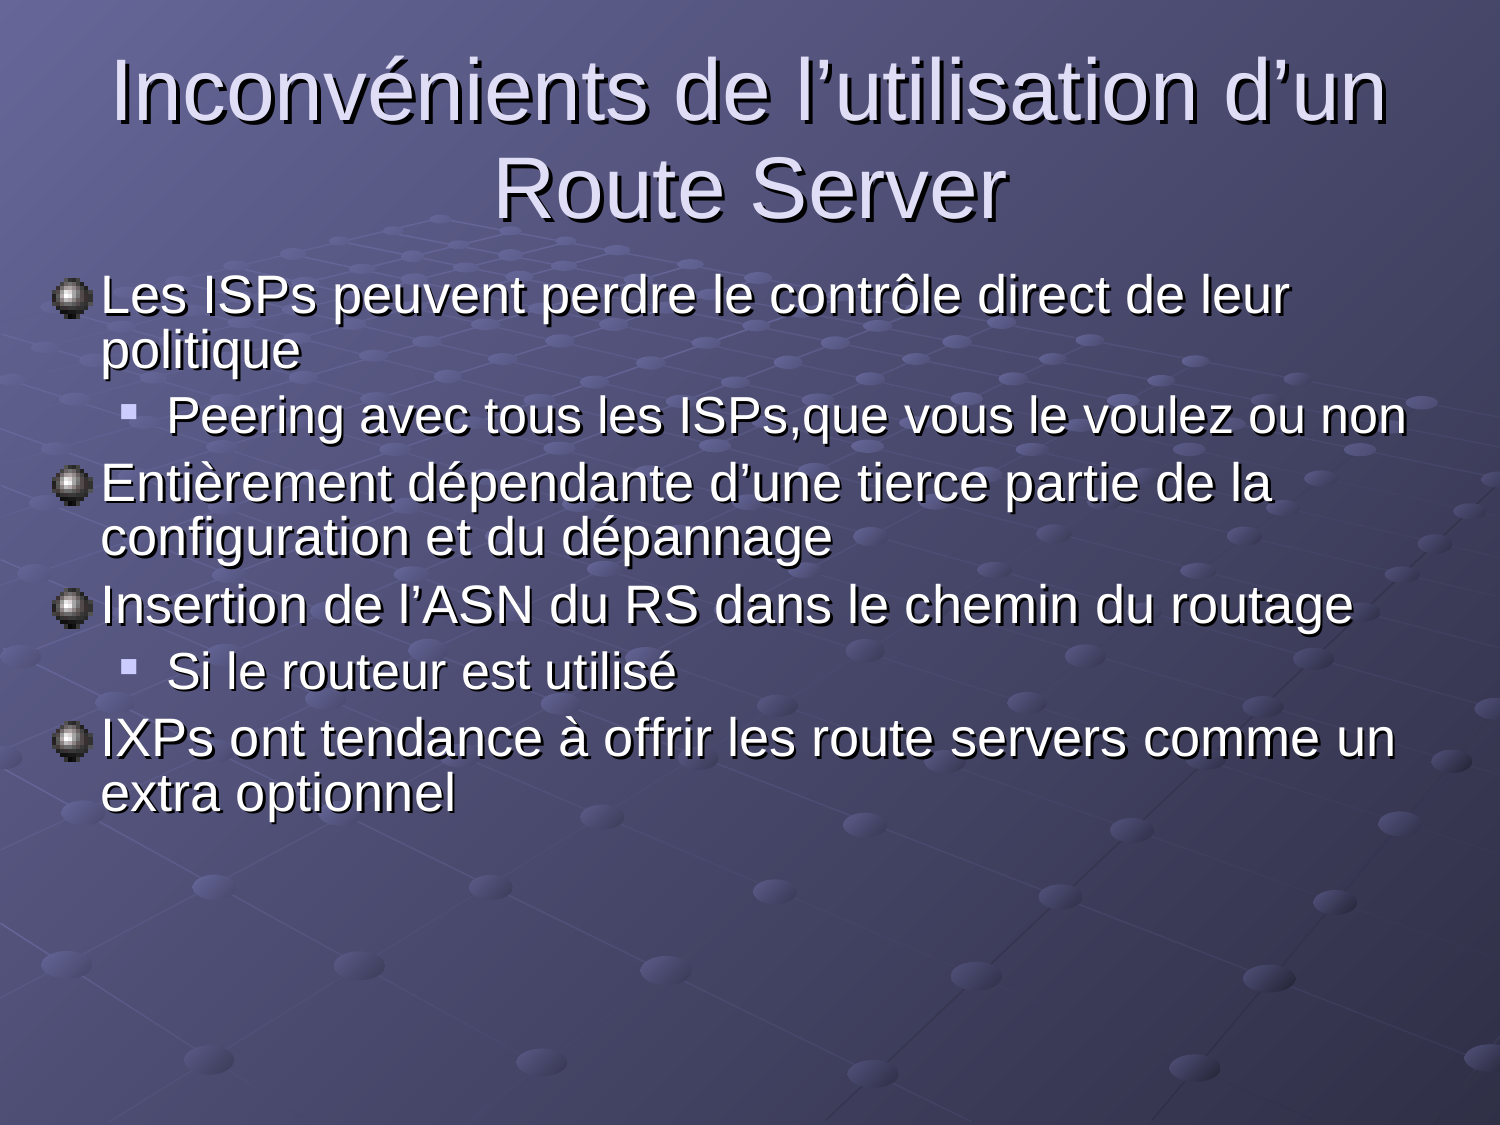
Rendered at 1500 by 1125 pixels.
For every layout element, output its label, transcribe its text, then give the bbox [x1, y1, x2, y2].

list Les ISPs peuvent perdre le contrôle direct de leur politique Peering avec tous les ISPs,que vous le voulez ou non Entièrement dépendante d’une tierce partie de la configuration et du dépannage Insertion de l’ASN du RS dans le chemin du routage Si le routeur est utilisé IXPs ont tendance à offrir les route servers comme un extra optionnel [29, 262, 1471, 1007]
title Inconvénients de l’utilisation d’un Route Server [75, 26, 1426, 252]
